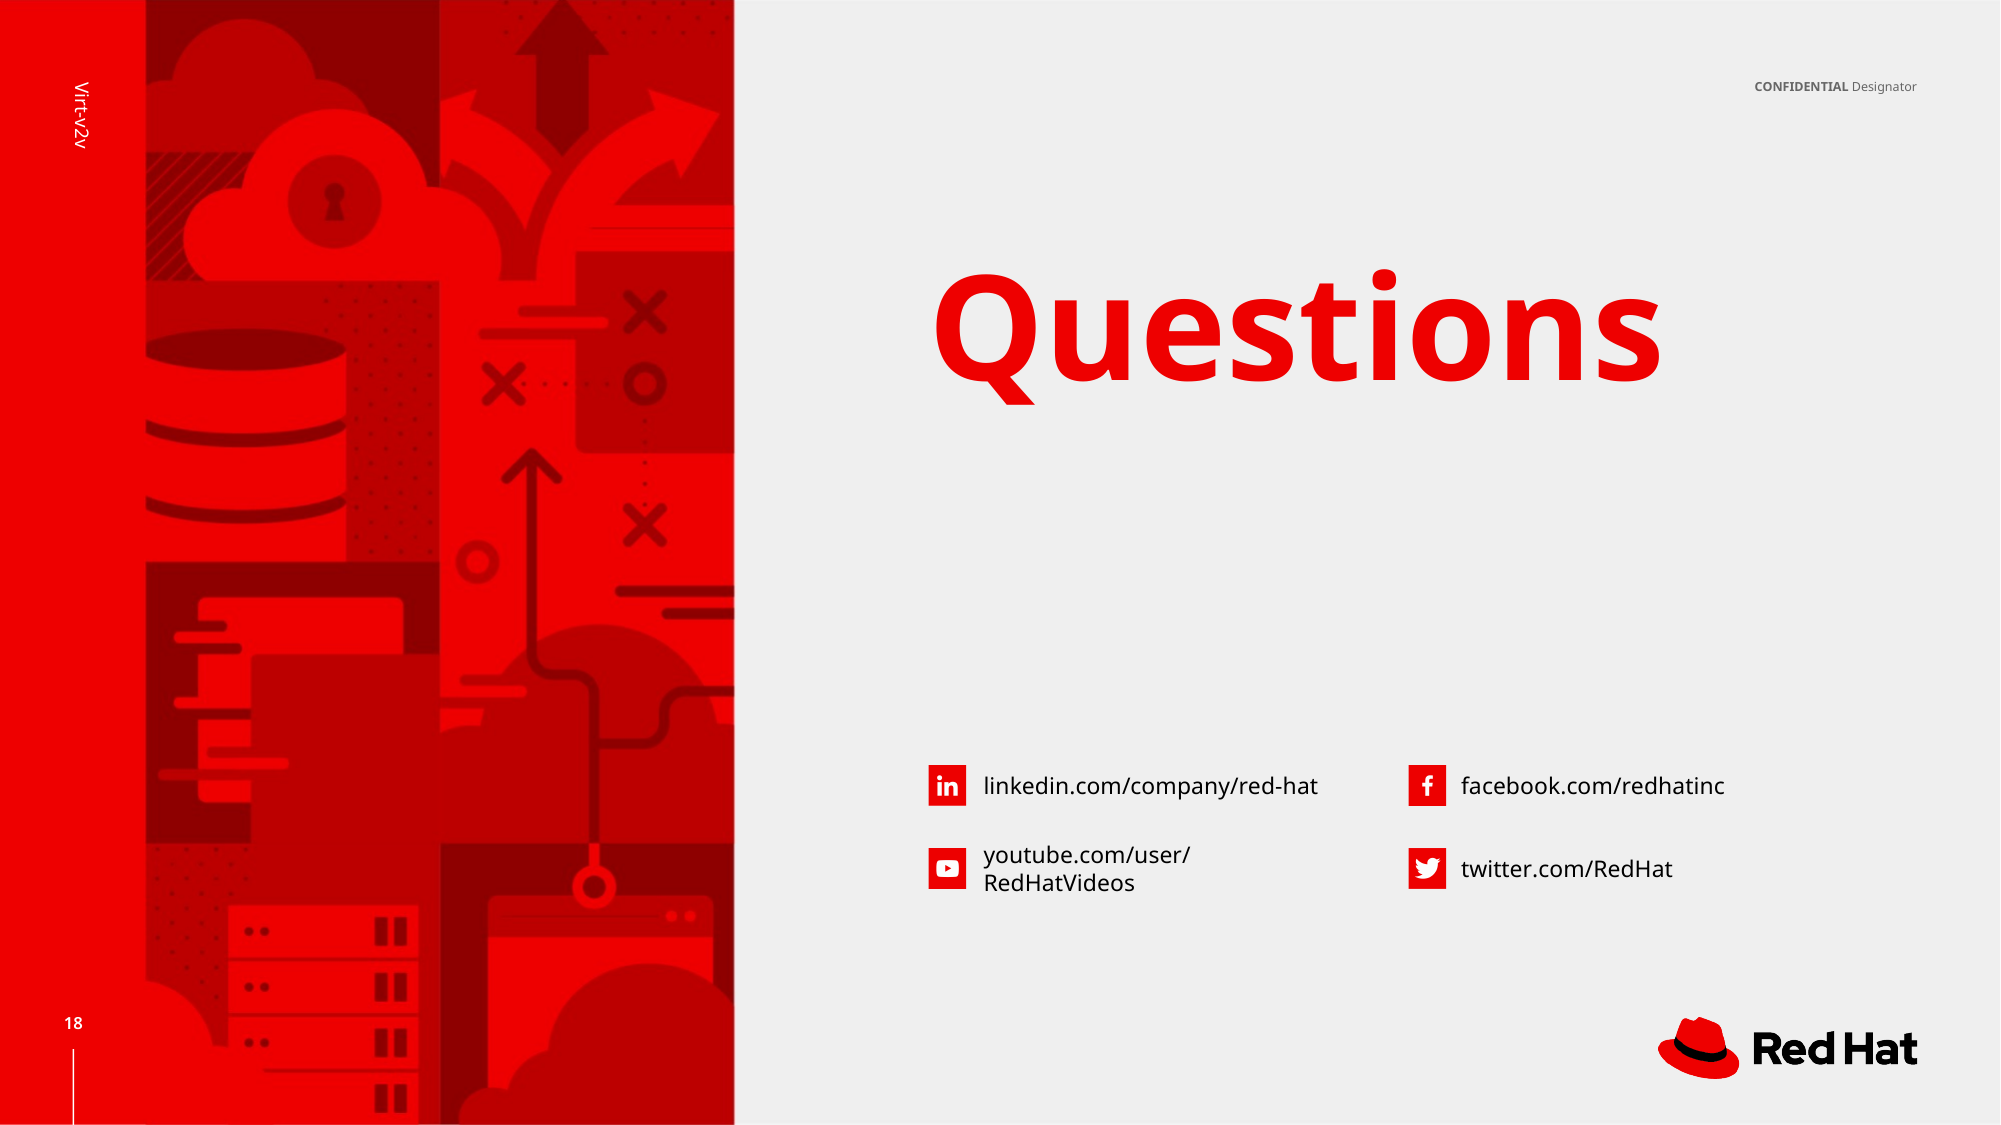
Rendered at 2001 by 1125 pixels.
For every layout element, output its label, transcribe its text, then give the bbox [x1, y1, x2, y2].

picture [0, 0, 2001, 1125]
text_box Virt-v2v [0, 0, 144, 845]
title Questions [928, 93, 1870, 410]
text_box CONFIDENTIAL Designator [1651, 44, 1918, 94]
